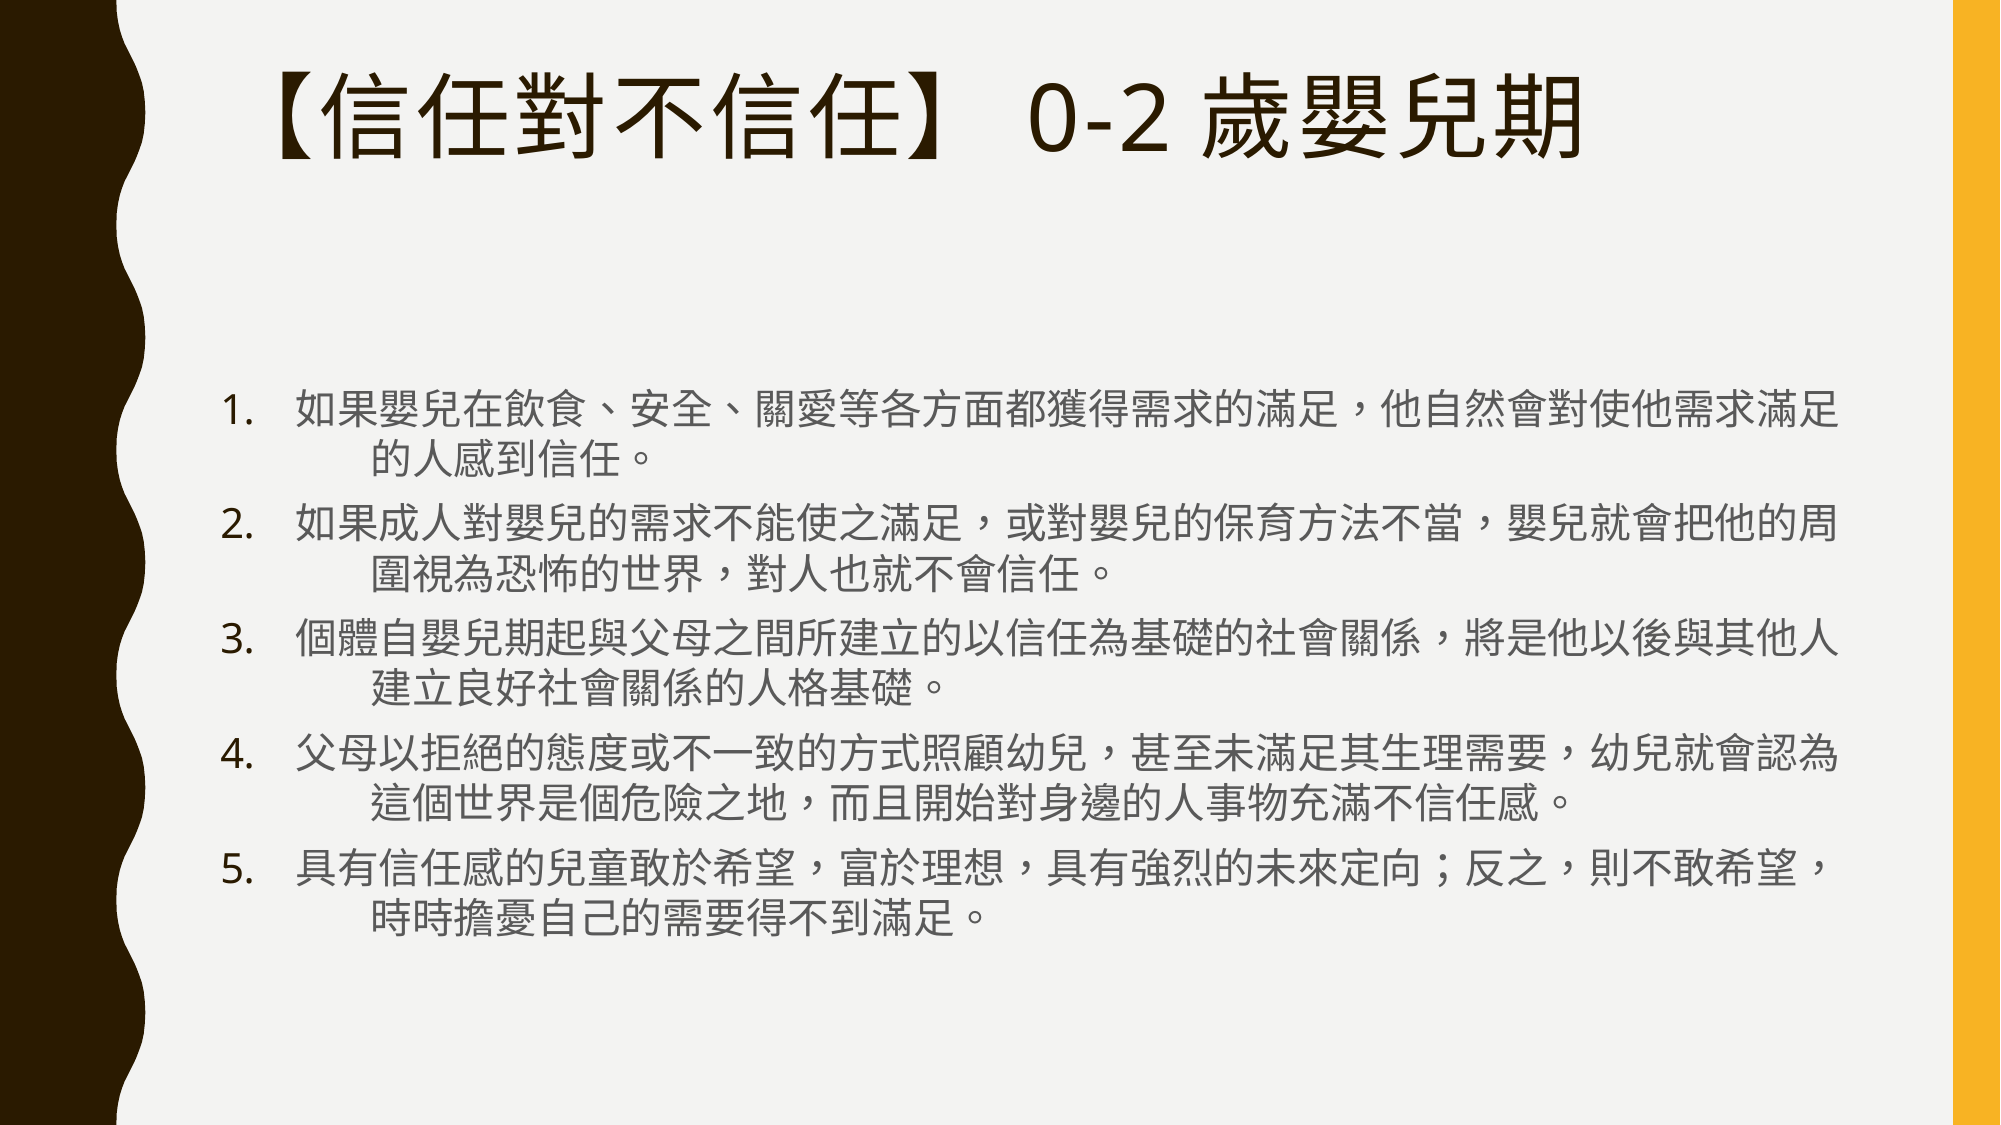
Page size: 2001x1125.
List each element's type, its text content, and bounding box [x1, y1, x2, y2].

title 【信任對不信任】0-2歲嬰兒期 [205, 62, 1876, 308]
list 如果嬰兒在飲食、安全、關愛等各方面都獲得需求的滿足，他自然會對使他需求滿足的人感到信任。 如果成人對嬰兒的需求不能使之滿足，或對嬰兒的保育方法不當，嬰兒就會把他的周圍視為恐怖的世界，對人也就不會信任。 個體自嬰兒期起與父母之間所建立的以信任為基礎的社會關係，將是他以後與其他人建立良好社會關係的人格基礎。 父母以拒絕的態度或不一致的方式照顧幼兒，甚至未滿足其生理需要，幼兒就會認為這個世界是個危險之地，而且開始對身邊的人事物充滿不信任感。 具有信任感的兒童敢於希望，富於理想，具有強烈的未來定向；反之，則不敢希望，時時擔憂自己的需要得不到滿足。 [205, 375, 1876, 965]
